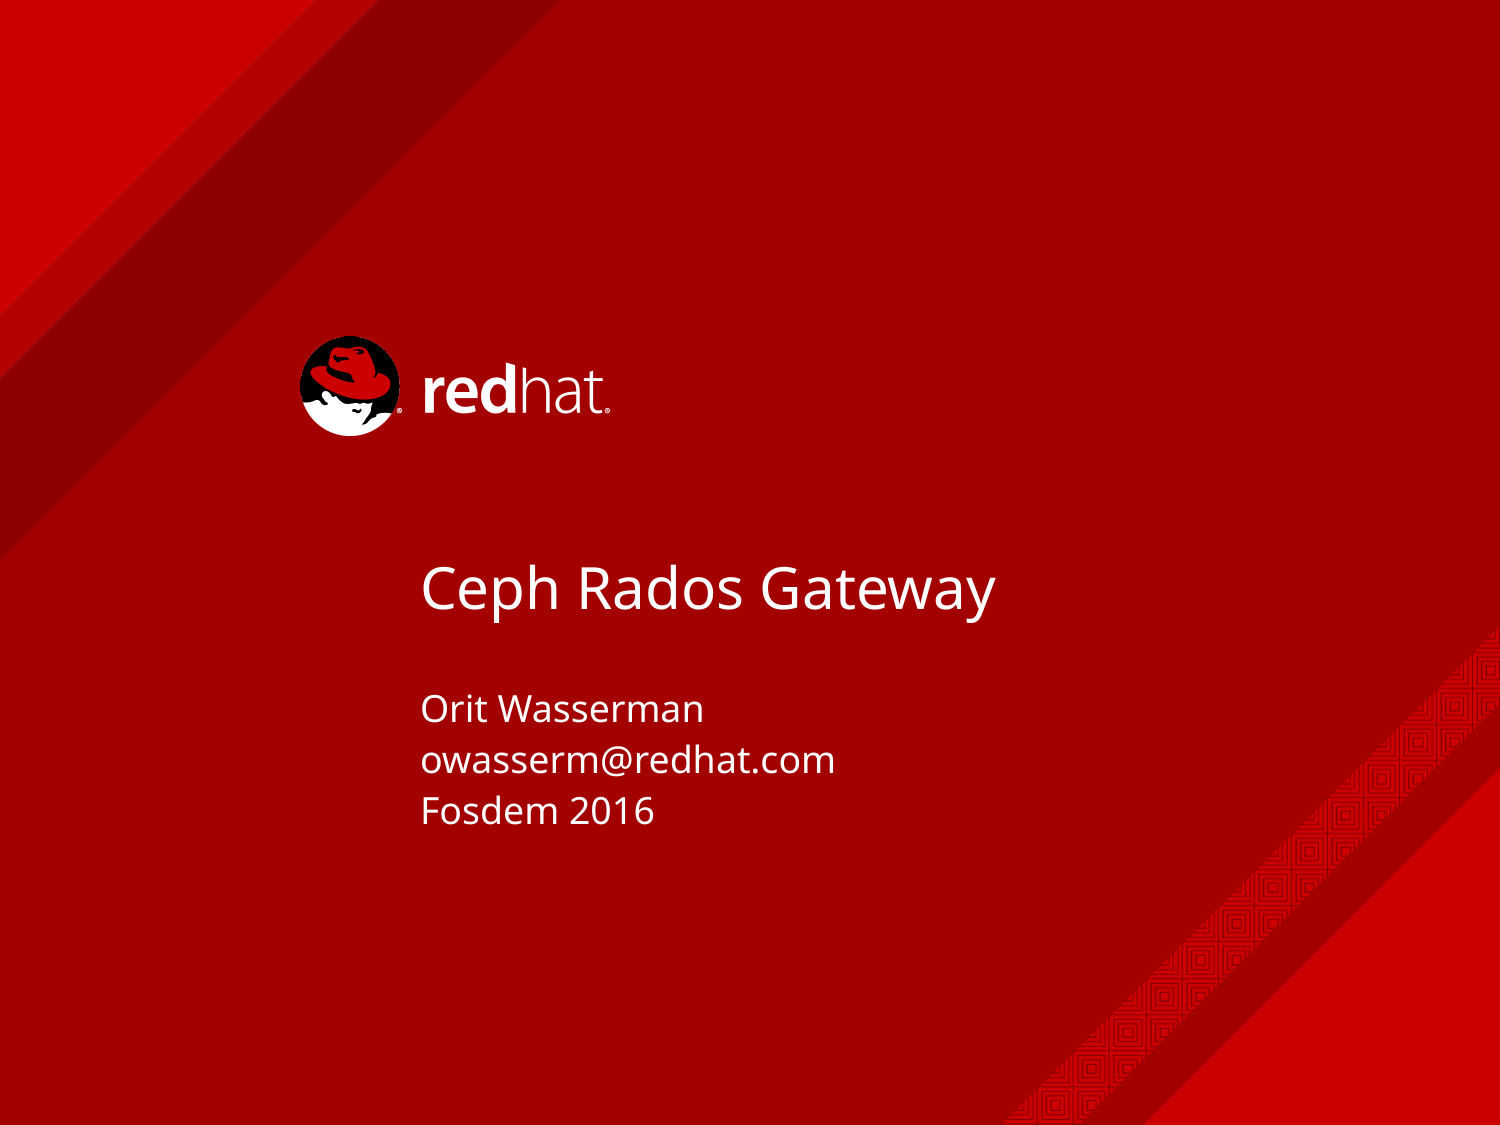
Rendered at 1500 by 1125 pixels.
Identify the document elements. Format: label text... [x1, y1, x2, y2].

picture [0, 0, 1500, 1125]
title Ceph Rados Gateway [420, 468, 1381, 655]
subtitle Orit Wasserman owasserm@redhat.com Fosdem 2016 [420, 682, 1411, 1036]
